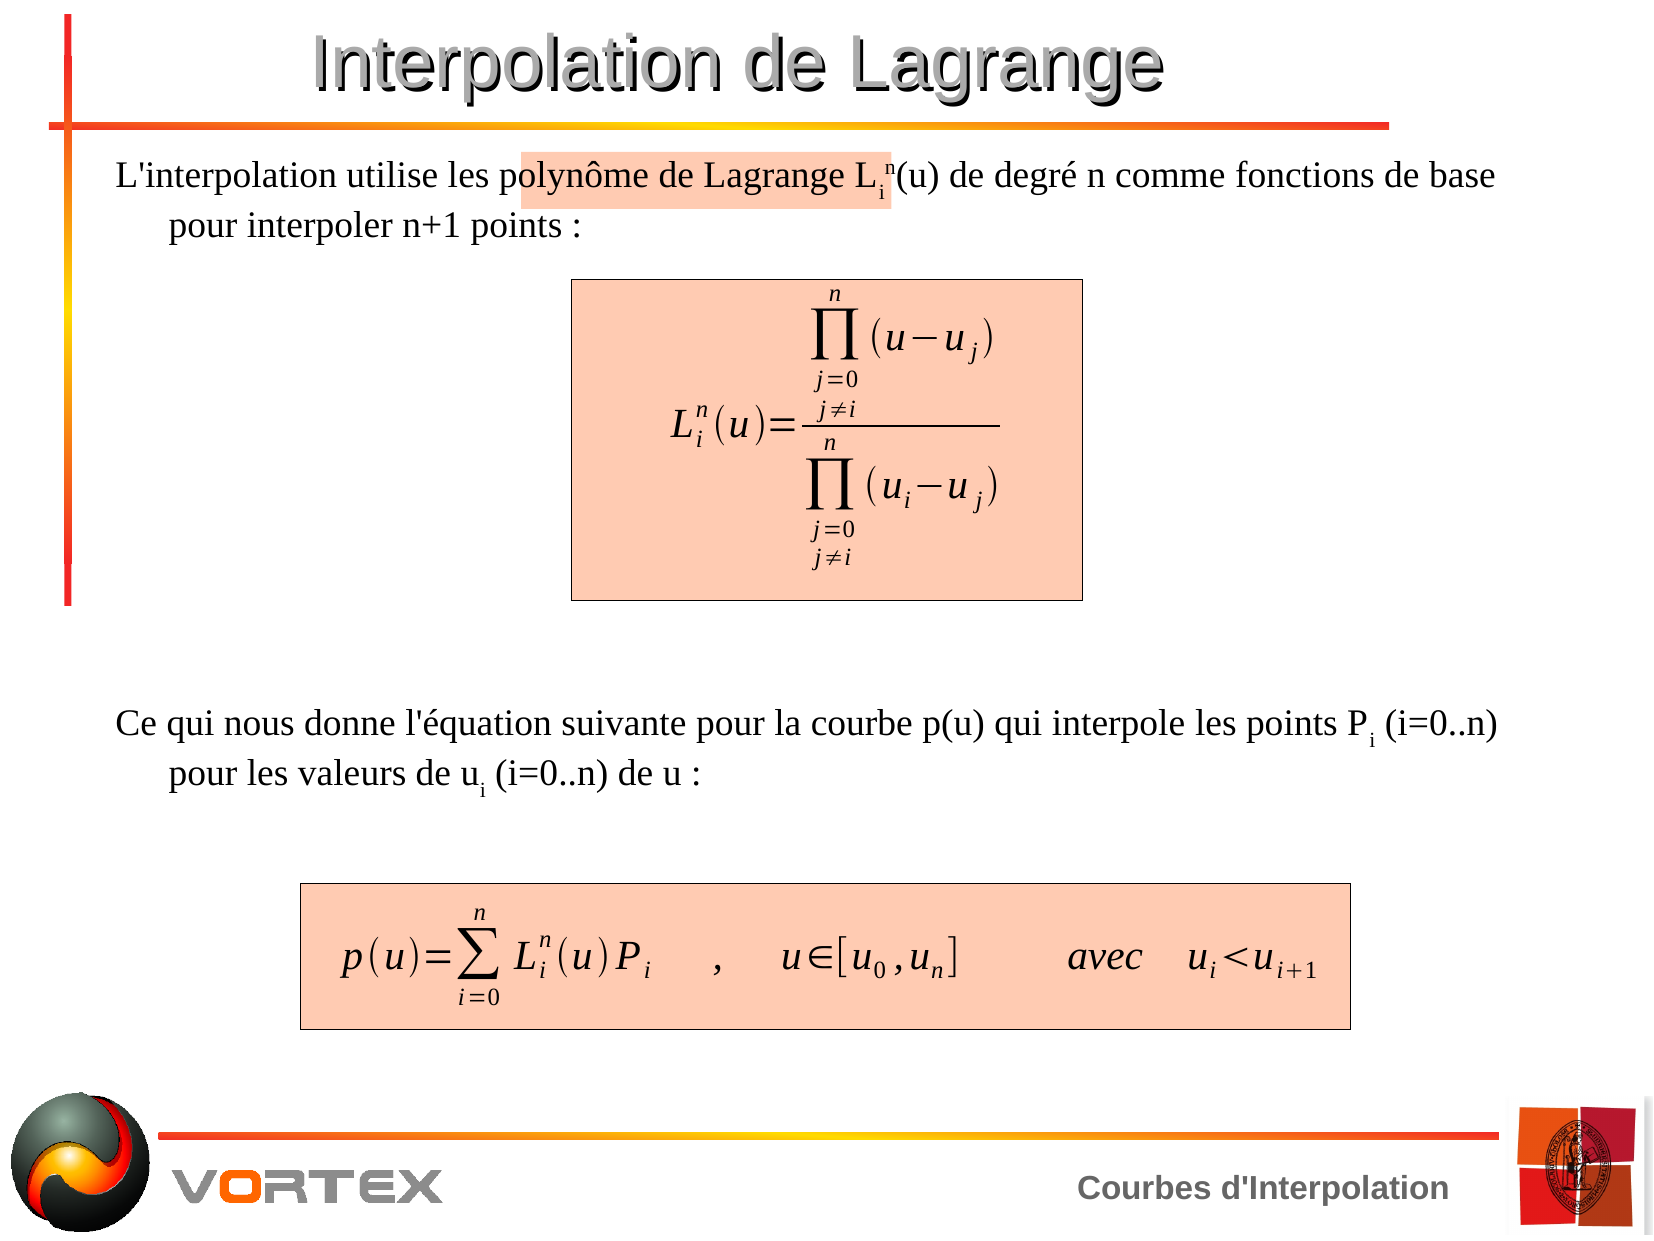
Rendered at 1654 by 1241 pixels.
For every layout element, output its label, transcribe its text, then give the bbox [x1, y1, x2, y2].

picture [11, 1092, 443, 1232]
chart [661, 279, 1009, 572]
picture [1505, 1096, 1653, 1235]
list L'interpolation utilise les polynôme de Lagrange Lin(u) de degré n comme fonctions de base pour interpoler n+1 points : Ce qui nous donne l'équation suivante pour la courbe p(u) qui interpole les points Pi (i=0..n) pour les valeurs de ui (i=0..n) de u : [97, 153, 1571, 1109]
title Interpolation de Lagrange [82, 4, 1392, 120]
chart [329, 898, 1324, 1011]
